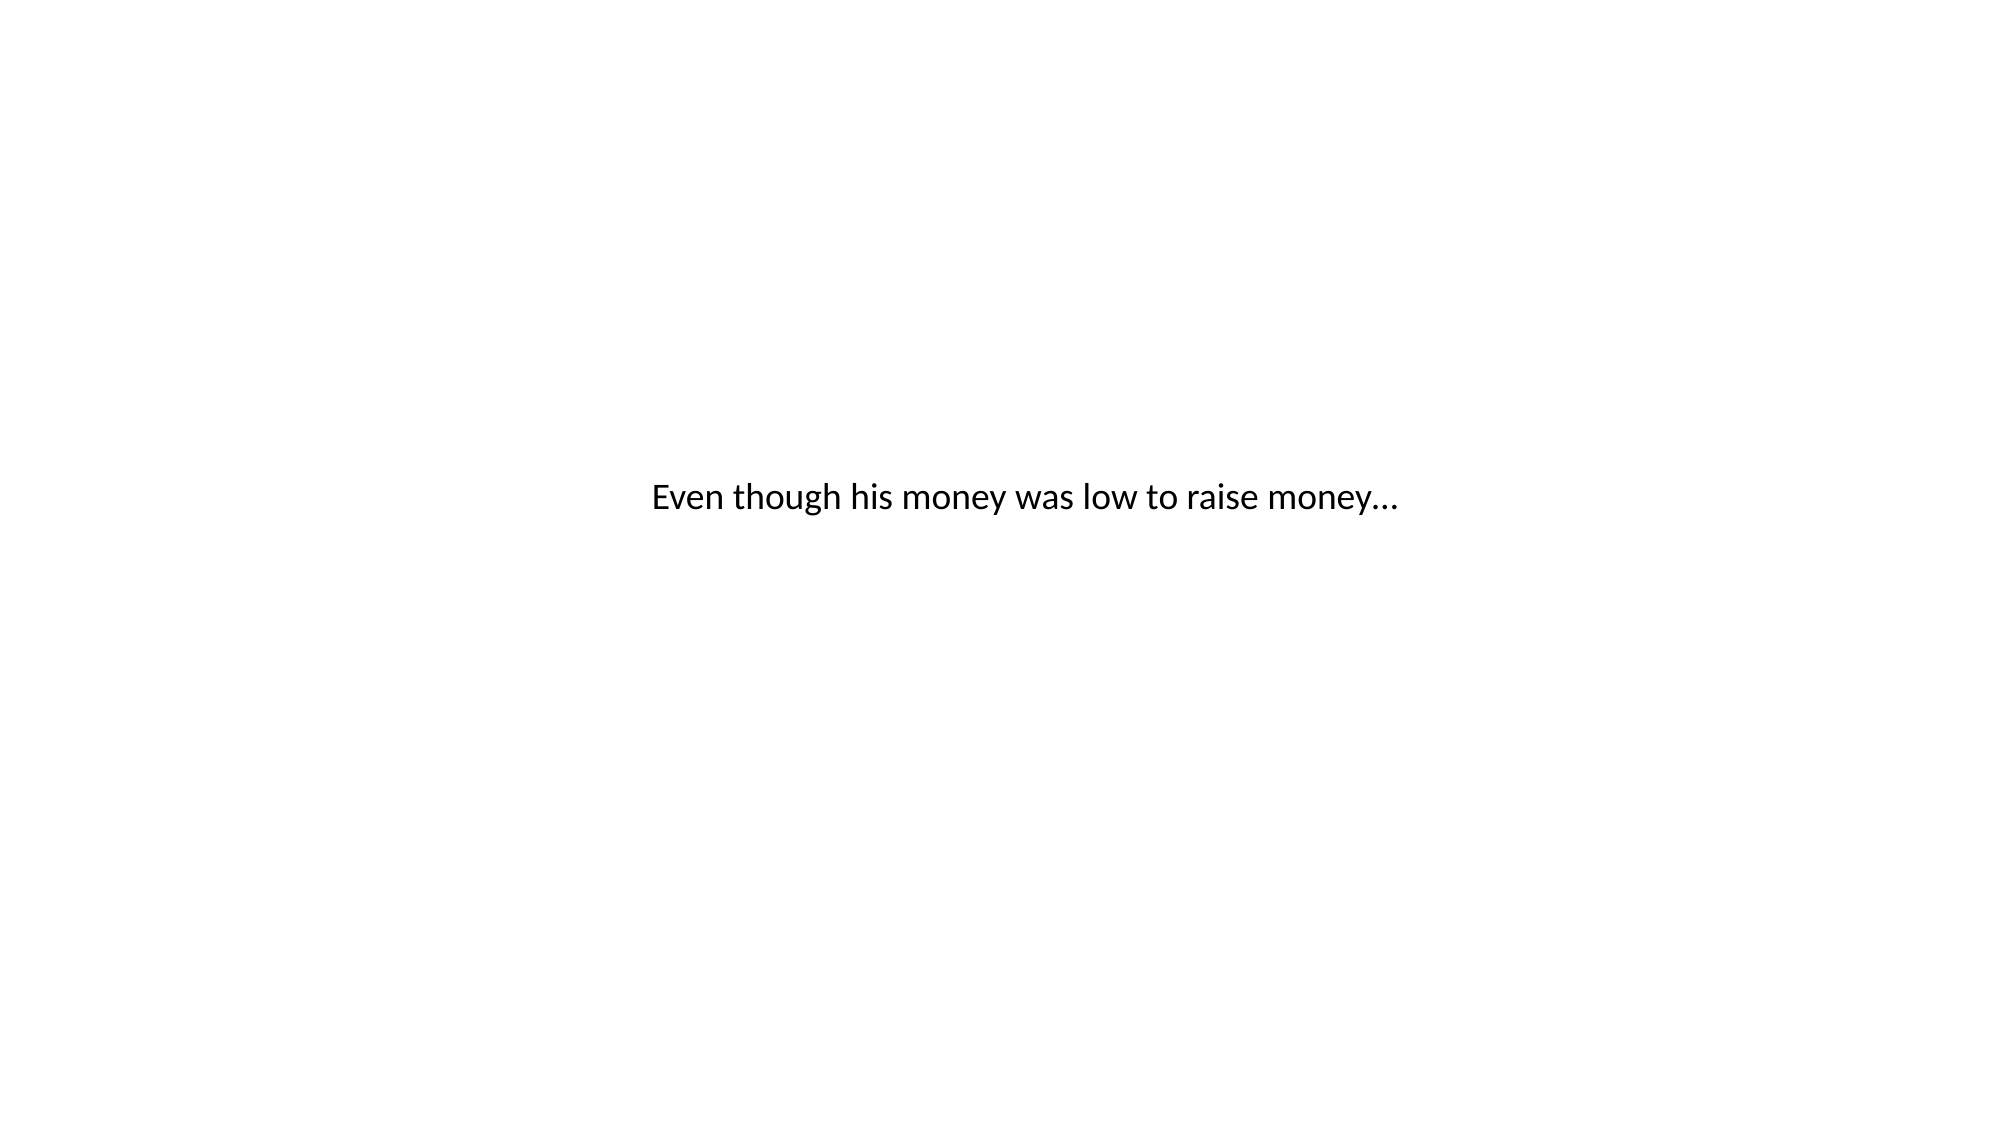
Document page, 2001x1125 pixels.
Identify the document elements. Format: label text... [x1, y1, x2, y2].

text_box Even though his money was low to raise money… [636, 464, 1449, 526]
